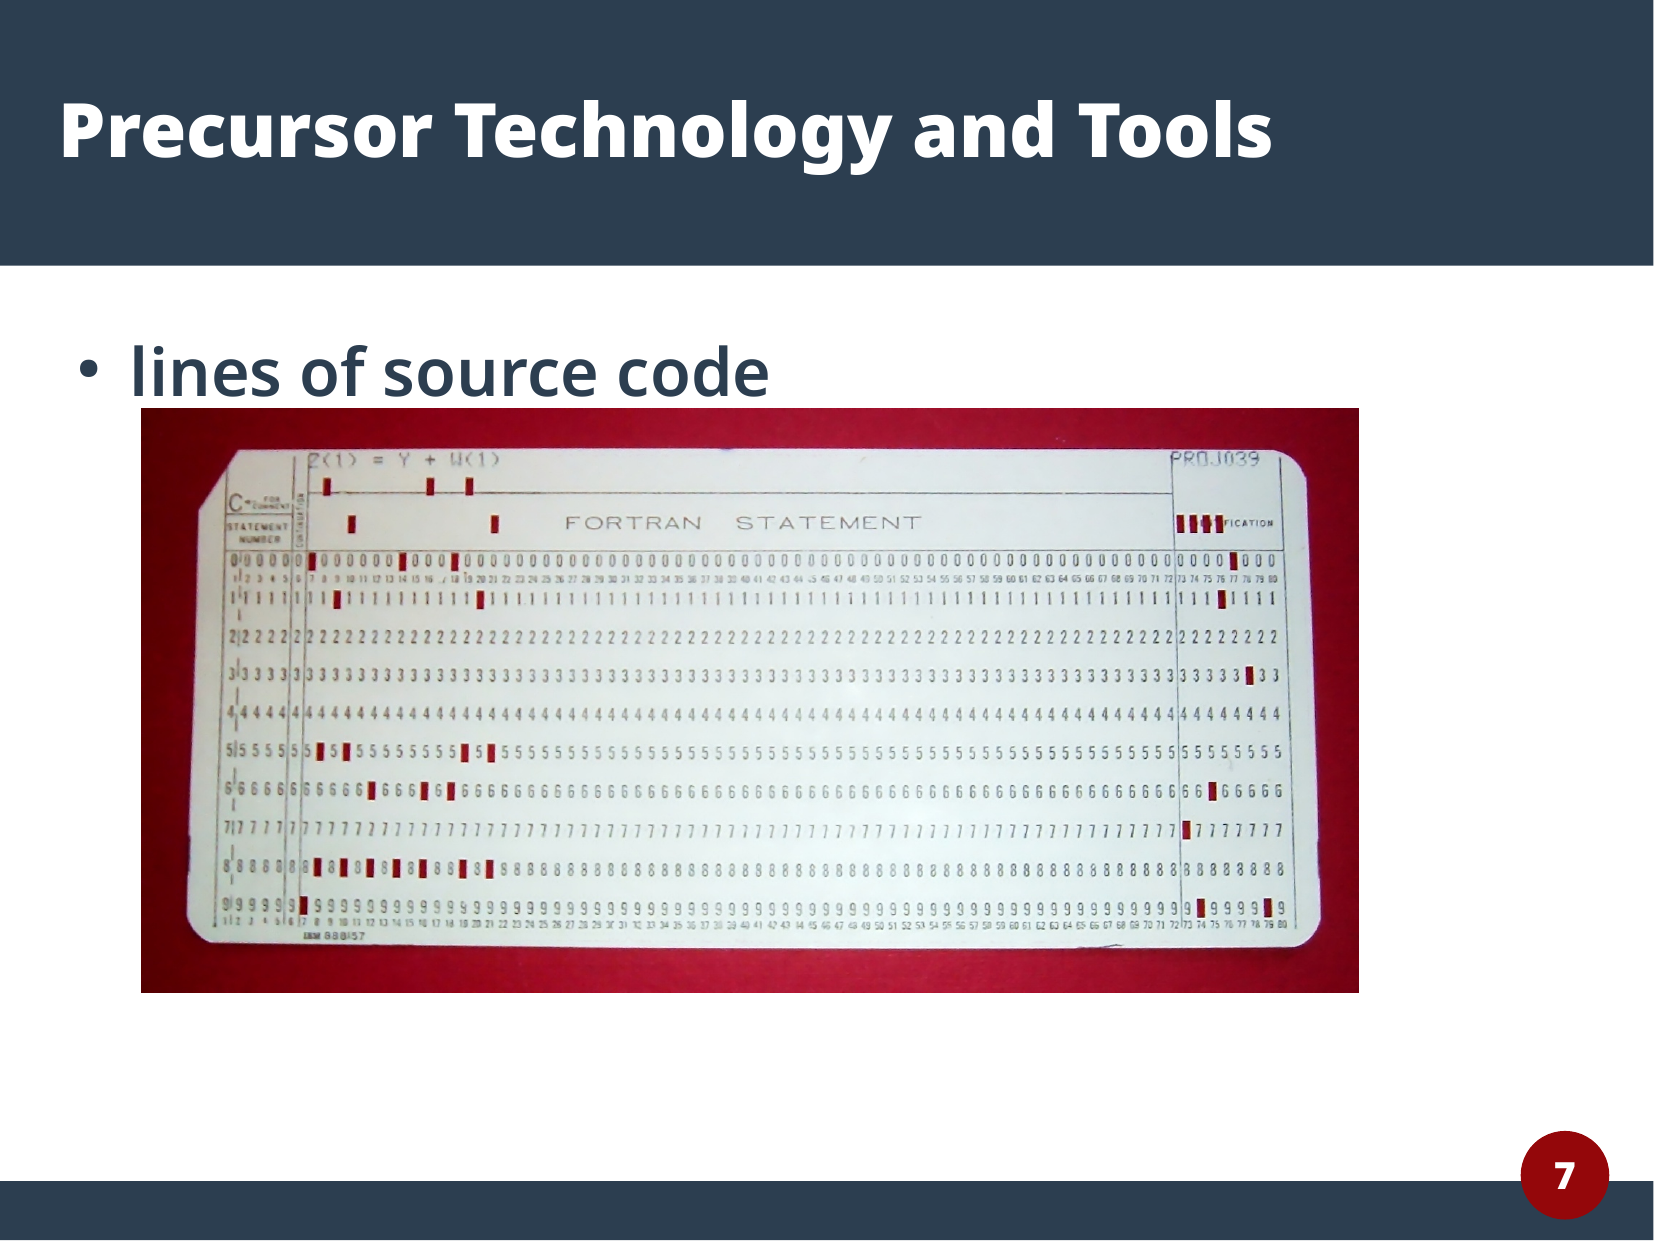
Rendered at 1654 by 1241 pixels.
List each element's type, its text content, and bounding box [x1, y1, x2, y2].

list lines of source code [59, 324, 1595, 1152]
picture [141, 408, 1359, 993]
text_box [59, 49, 1595, 207]
